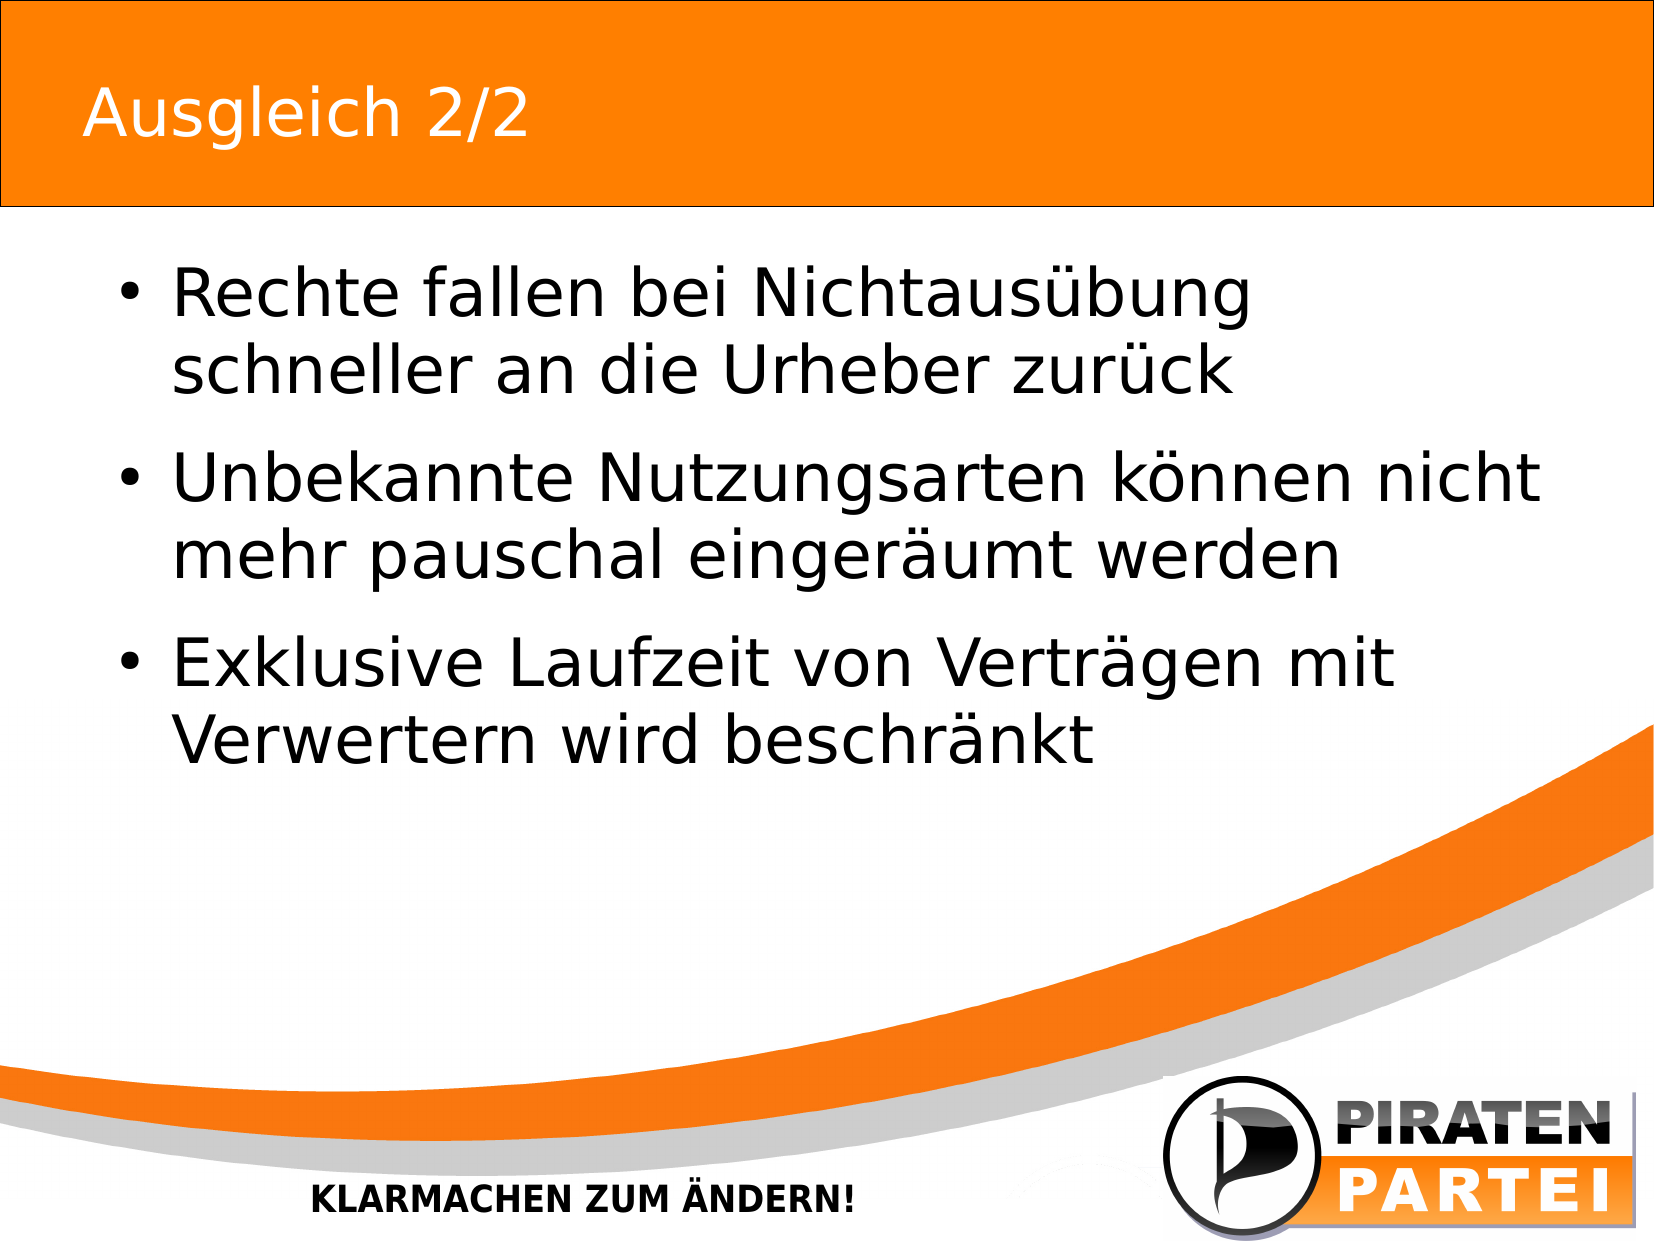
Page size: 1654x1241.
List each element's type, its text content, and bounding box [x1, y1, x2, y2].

picture [796, 1190, 803, 1197]
title Ausgleich 2/2 [82, 56, 1571, 170]
picture [0, 699, 1654, 1241]
picture [745, 1190, 756, 1199]
picture [392, 1190, 399, 1197]
list Rechte fallen bei Nichtausübung schneller an die Urheber zurück Unbekannte Nutzungsarten können nicht mehr pauschal eingeräumt werden Exklusive Laufzeit von Verträgen mit Verwertern wird beschränkt [82, 236, 1571, 1055]
